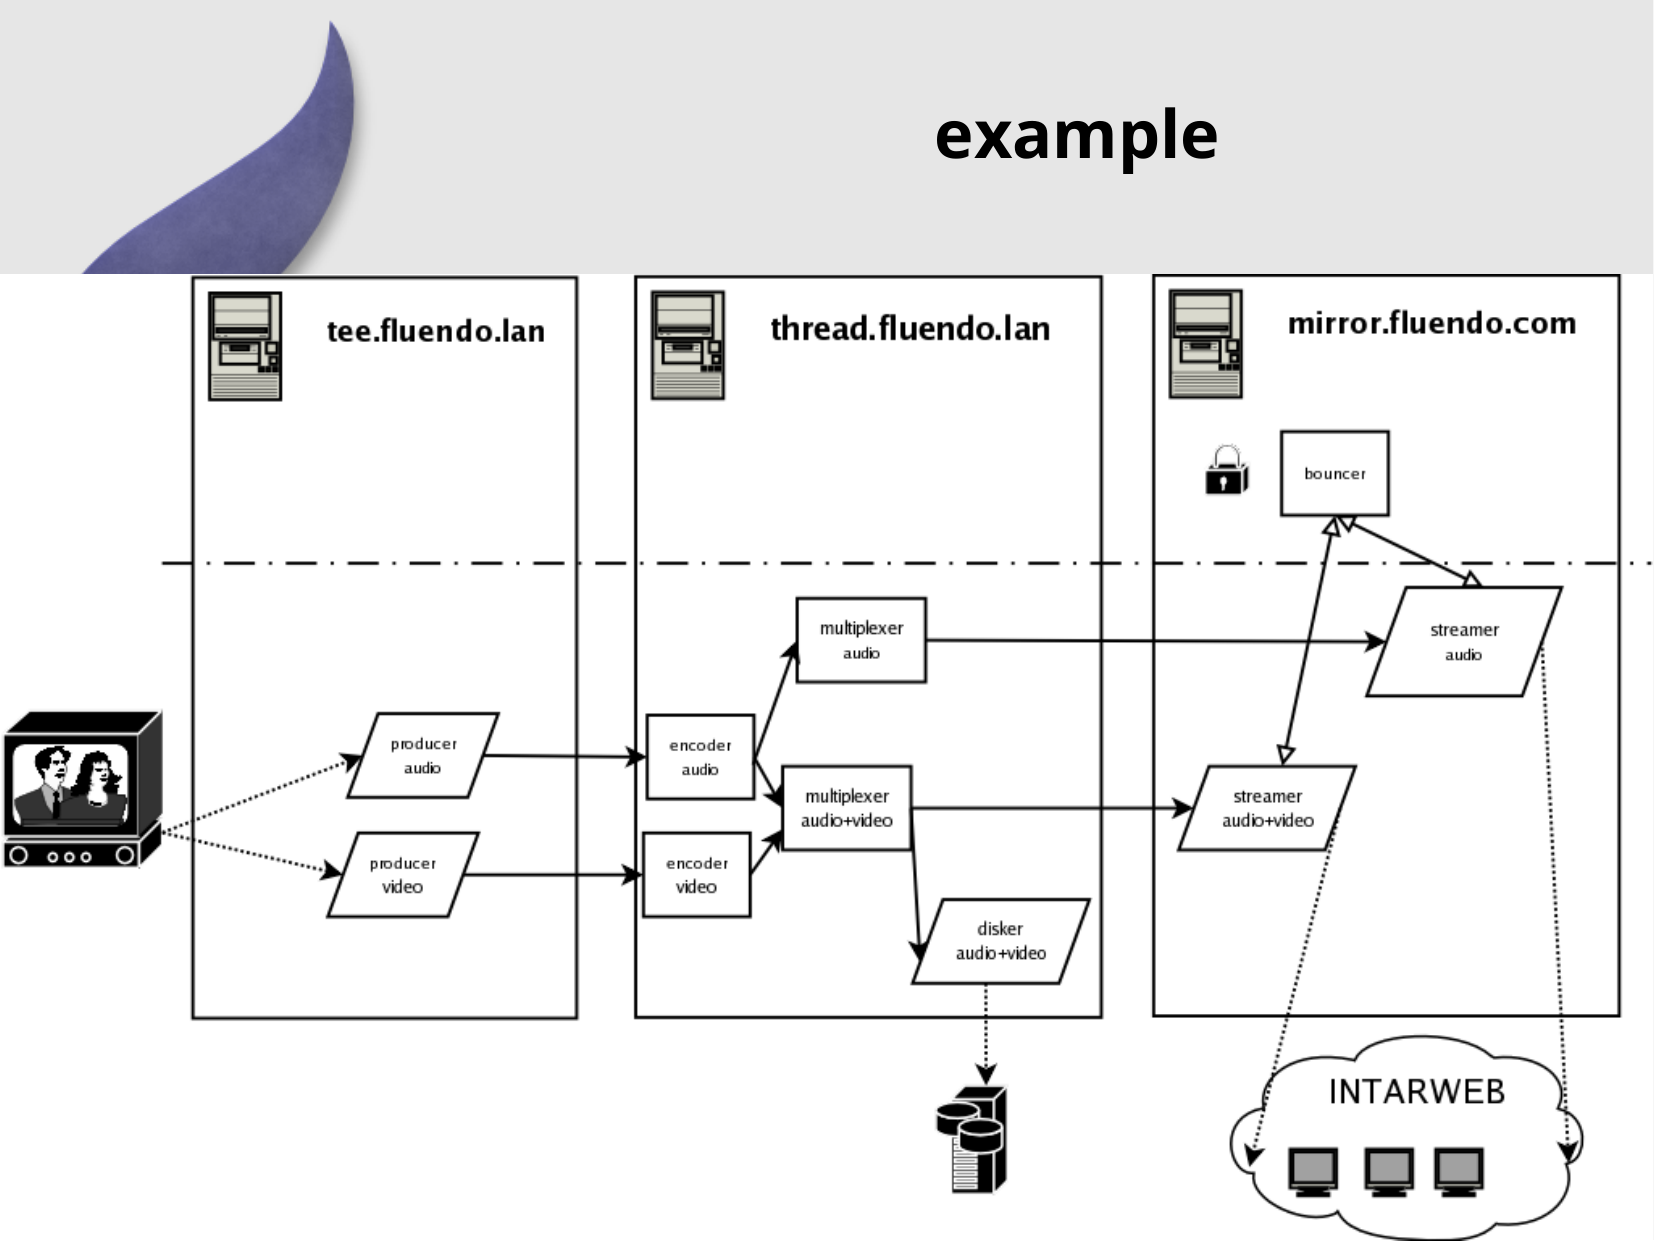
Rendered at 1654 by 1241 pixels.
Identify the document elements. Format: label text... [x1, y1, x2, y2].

picture [0, 0, 1653, 1241]
title example [560, 58, 1595, 207]
